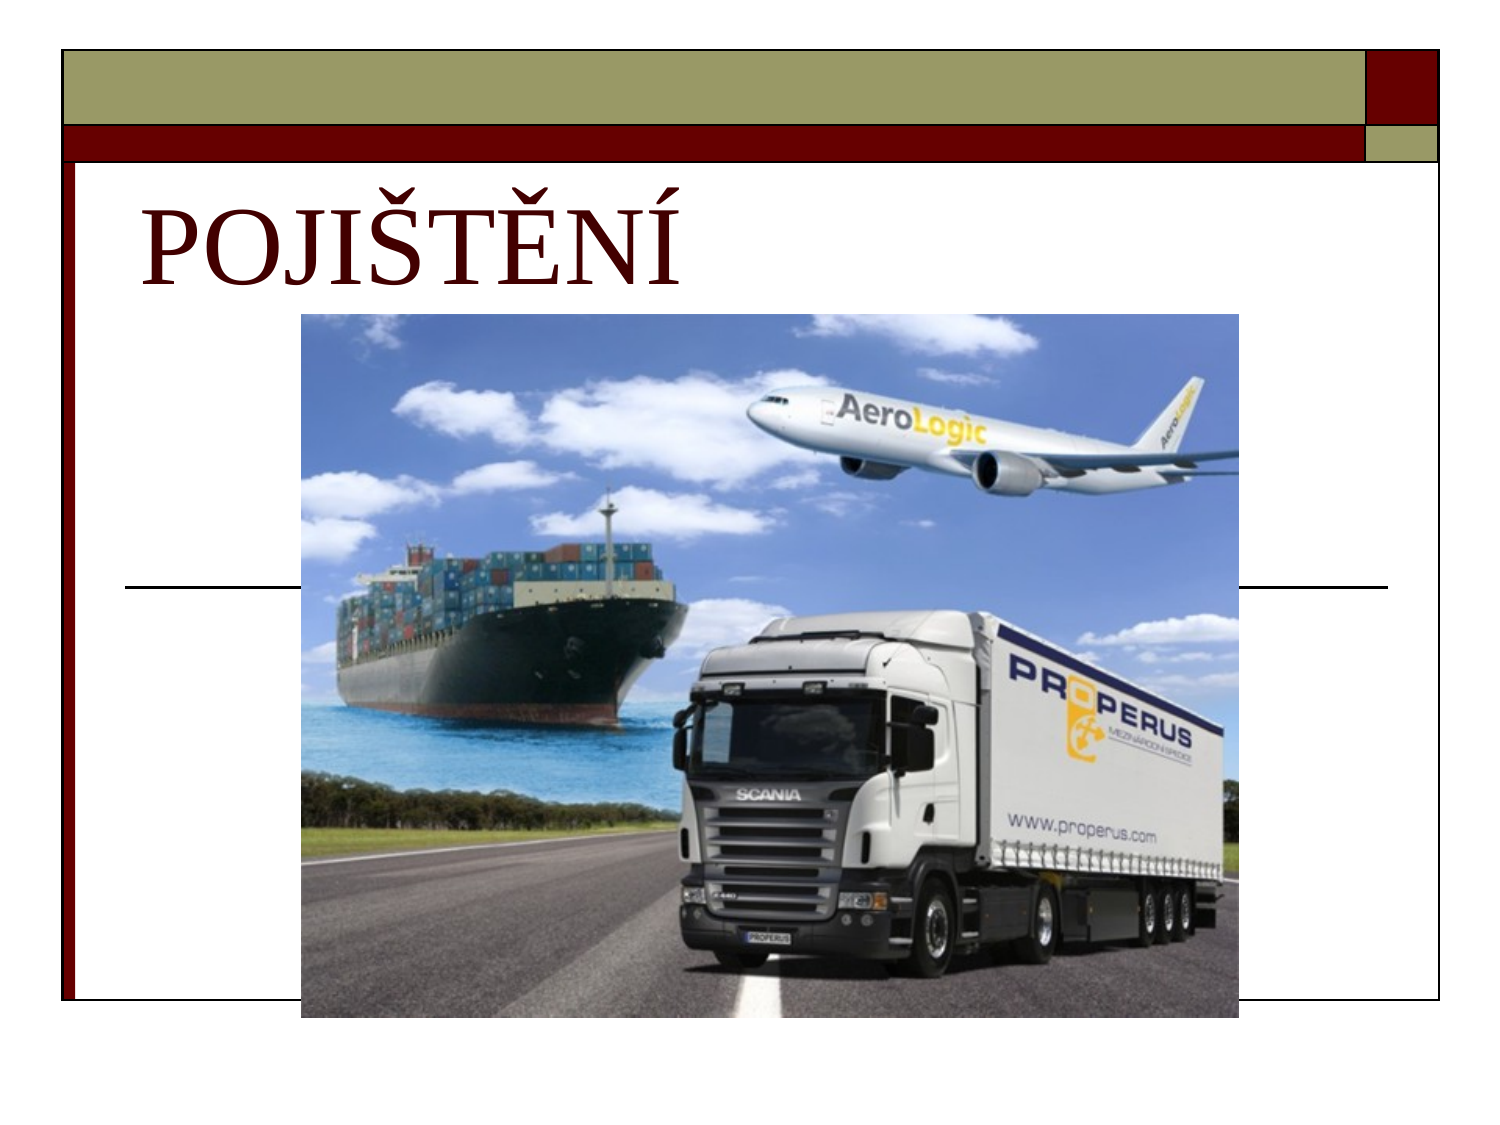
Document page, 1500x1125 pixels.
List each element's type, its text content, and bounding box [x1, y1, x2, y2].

picture [301, 314, 1239, 1018]
title POJIŠTĚNÍ [125, 160, 1388, 315]
